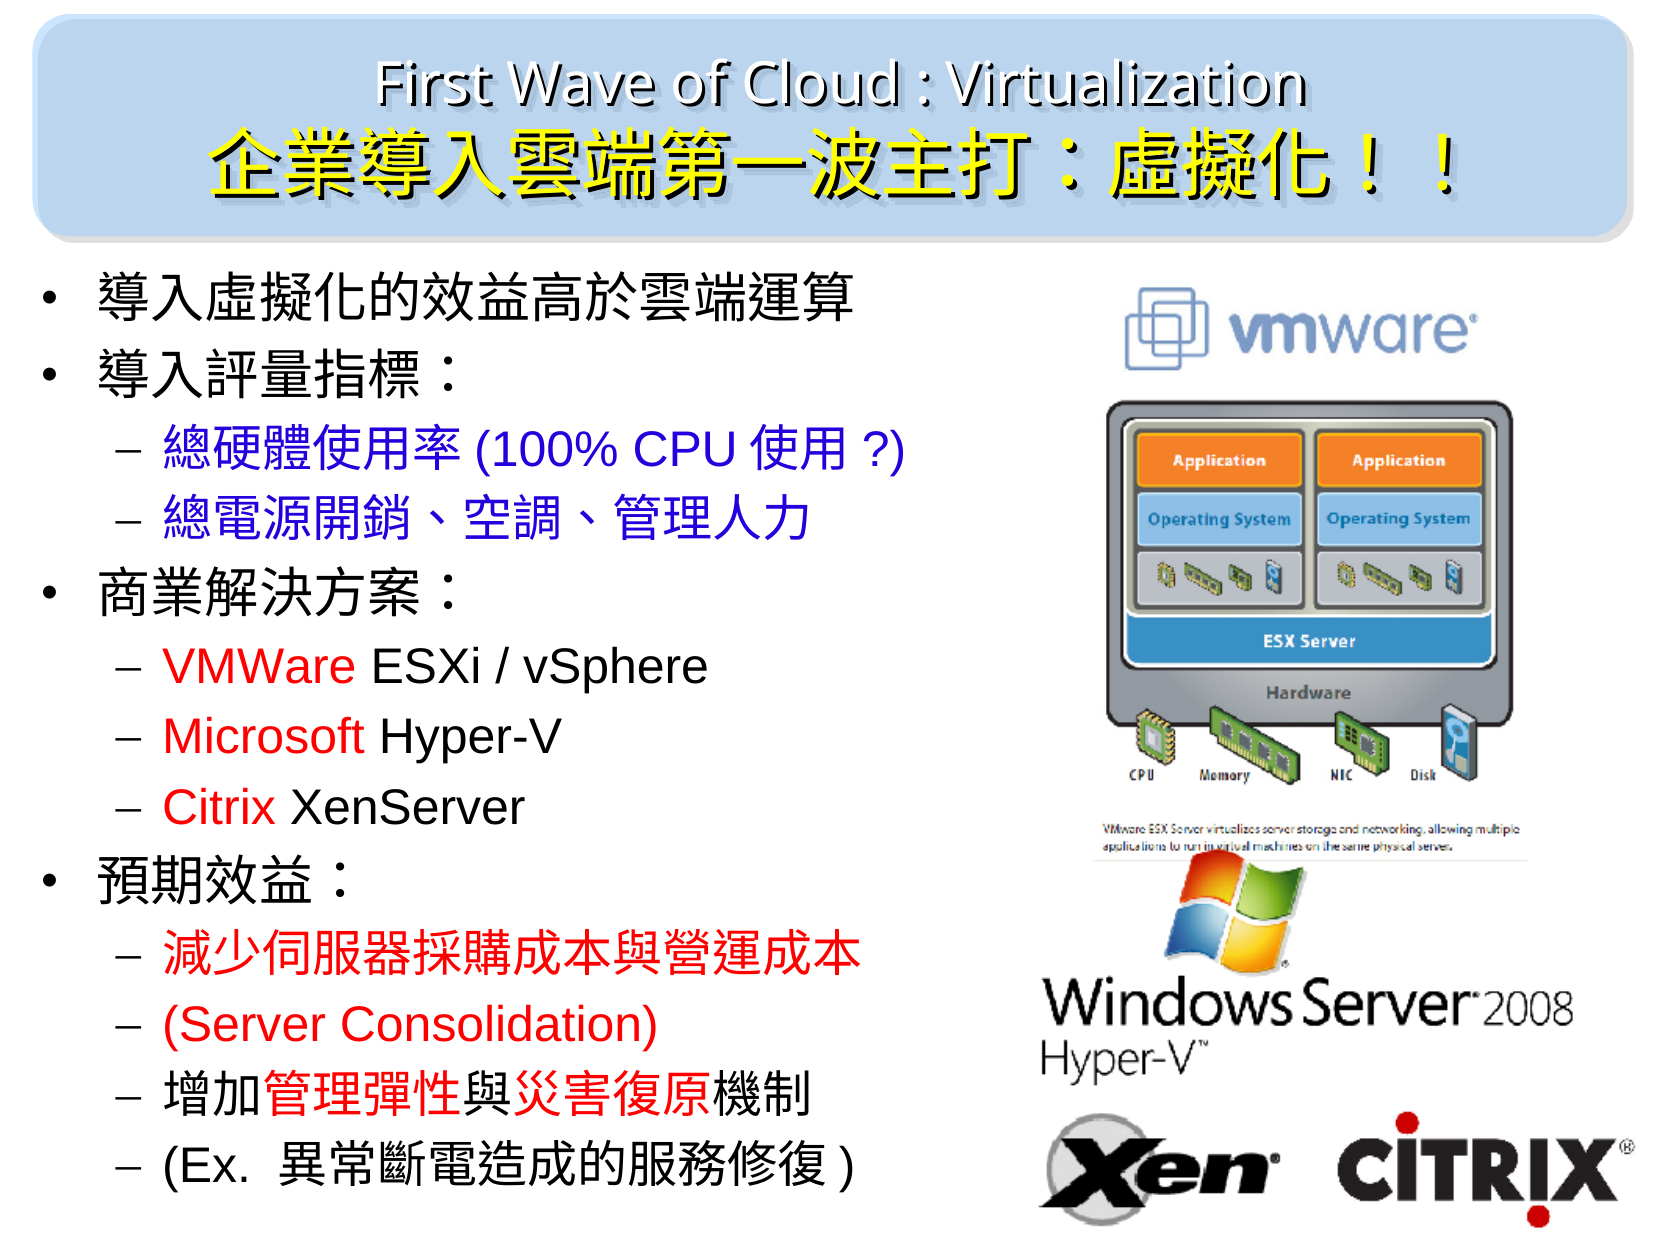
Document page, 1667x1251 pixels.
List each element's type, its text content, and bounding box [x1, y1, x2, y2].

text_box 導入虛擬化的效益高於雲端運算 導入評量指標： 總硬體使用率(100% CPU使用?) 總電源開銷、空調、管理人力 商業解決方案： VMWare ESXi / vSphere Microsoft Hyper-V Citrix XenServer 預期效益： 減少伺服器採購成本與營運成本 (Server Consolidation) 增加管理彈性與災害復原機制 (Ex. 異常斷電造成的服務修復) [40, 265, 910, 1230]
picture [1033, 211, 1637, 1231]
text_box First Wave of Cloud : Virtualization 企業導入雲端第一波主打：虛擬化！！ [32, 14, 1628, 237]
